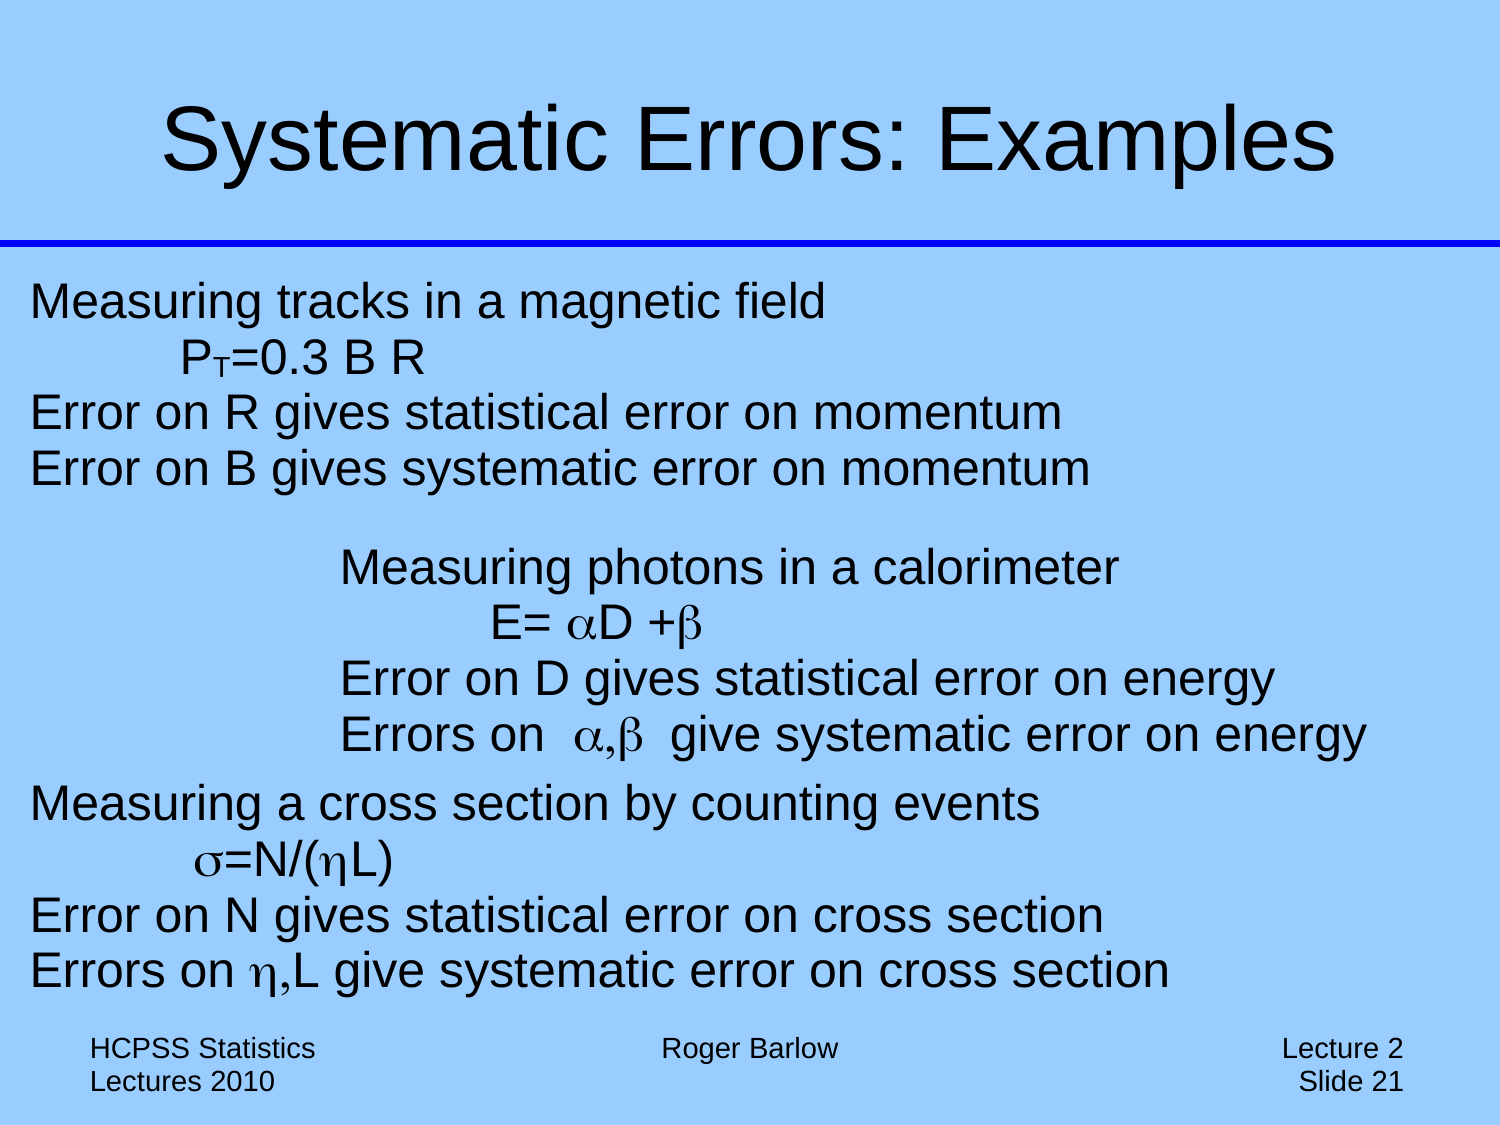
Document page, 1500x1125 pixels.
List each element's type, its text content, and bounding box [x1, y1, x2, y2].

text_box Measuring photons in a calorimeter E= D + Error on D gives statistical error on energy Errors on , give systematic error on energy [324, 531, 1500, 781]
title Systematic Errors: Examples [75, 52, 1426, 226]
text_box Measuring a cross section by counting events =N/(L) Error on N gives statistical error on cross section Errors on ,L give systematic error on cross section [14, 767, 1477, 1017]
text_box Measuring tracks in a magnetic field PT=0.3 B R Error on R gives statistical error on momentum Error on B gives systematic error on momentum [14, 265, 1477, 520]
